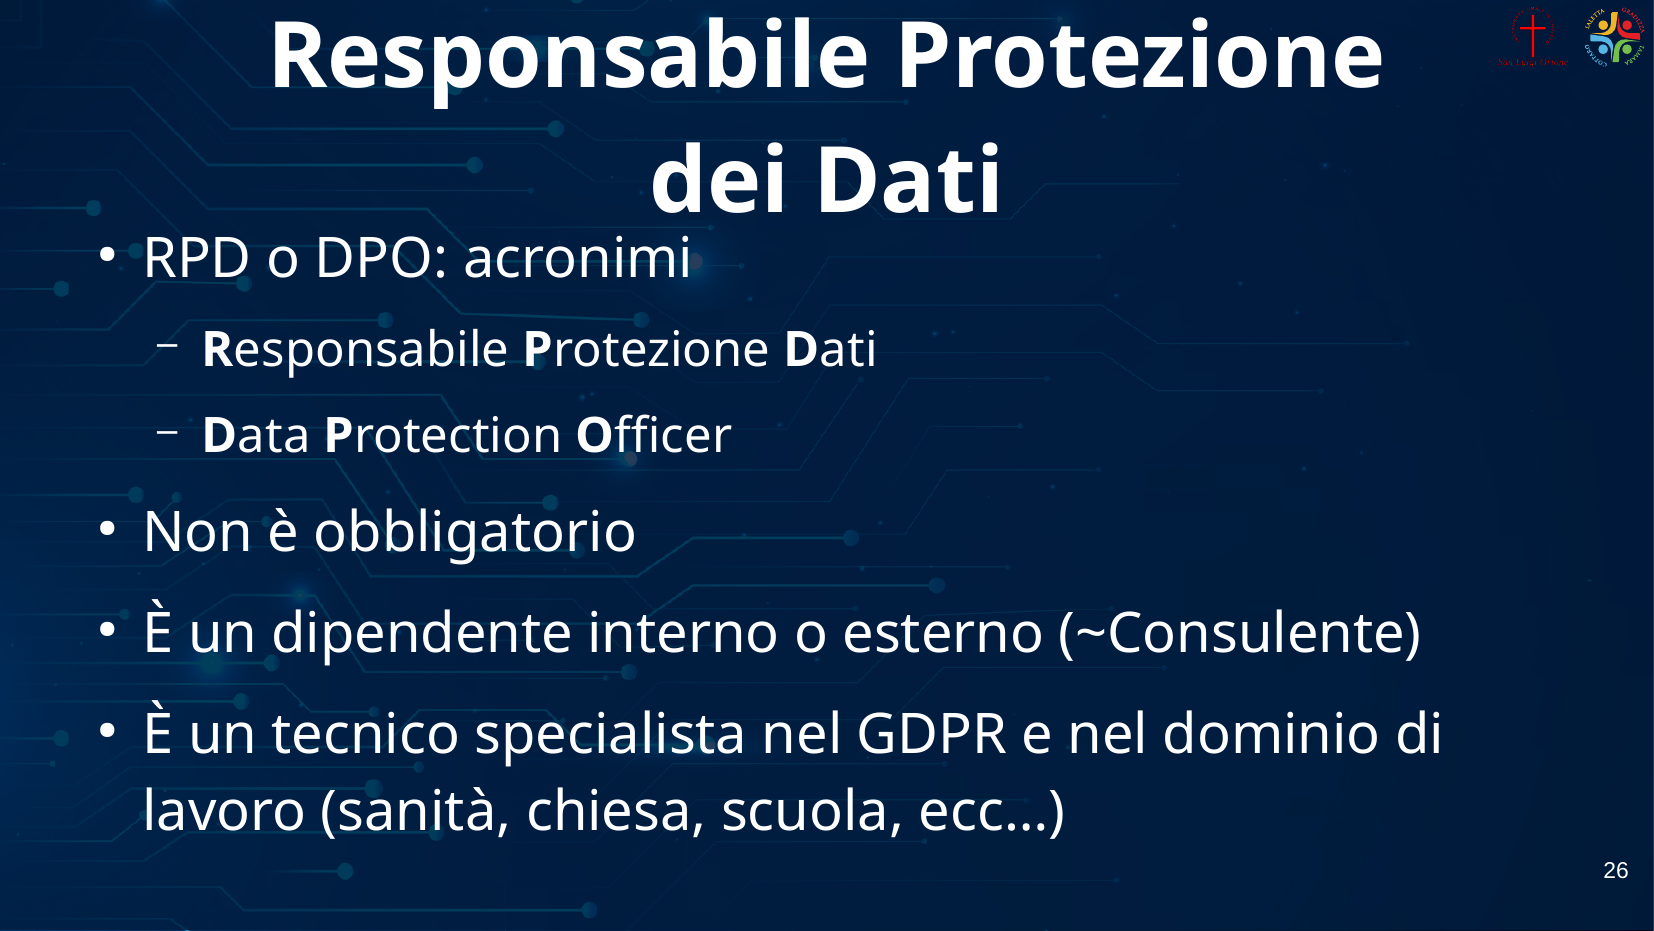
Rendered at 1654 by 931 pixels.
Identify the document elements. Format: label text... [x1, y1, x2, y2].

title Responsabile Protezione dei Dati [82, 2, 1571, 217]
list RPD o DPO: acronimi Responsabile Protezione Dati Data Protection Officer Non è obbligatorio È un dipendente interno o esterno (~Consulente) È un tecnico specialista nel GDPR e nel dominio di lavoro (sanità, chiesa, scuola, ecc…) [82, 217, 1571, 857]
